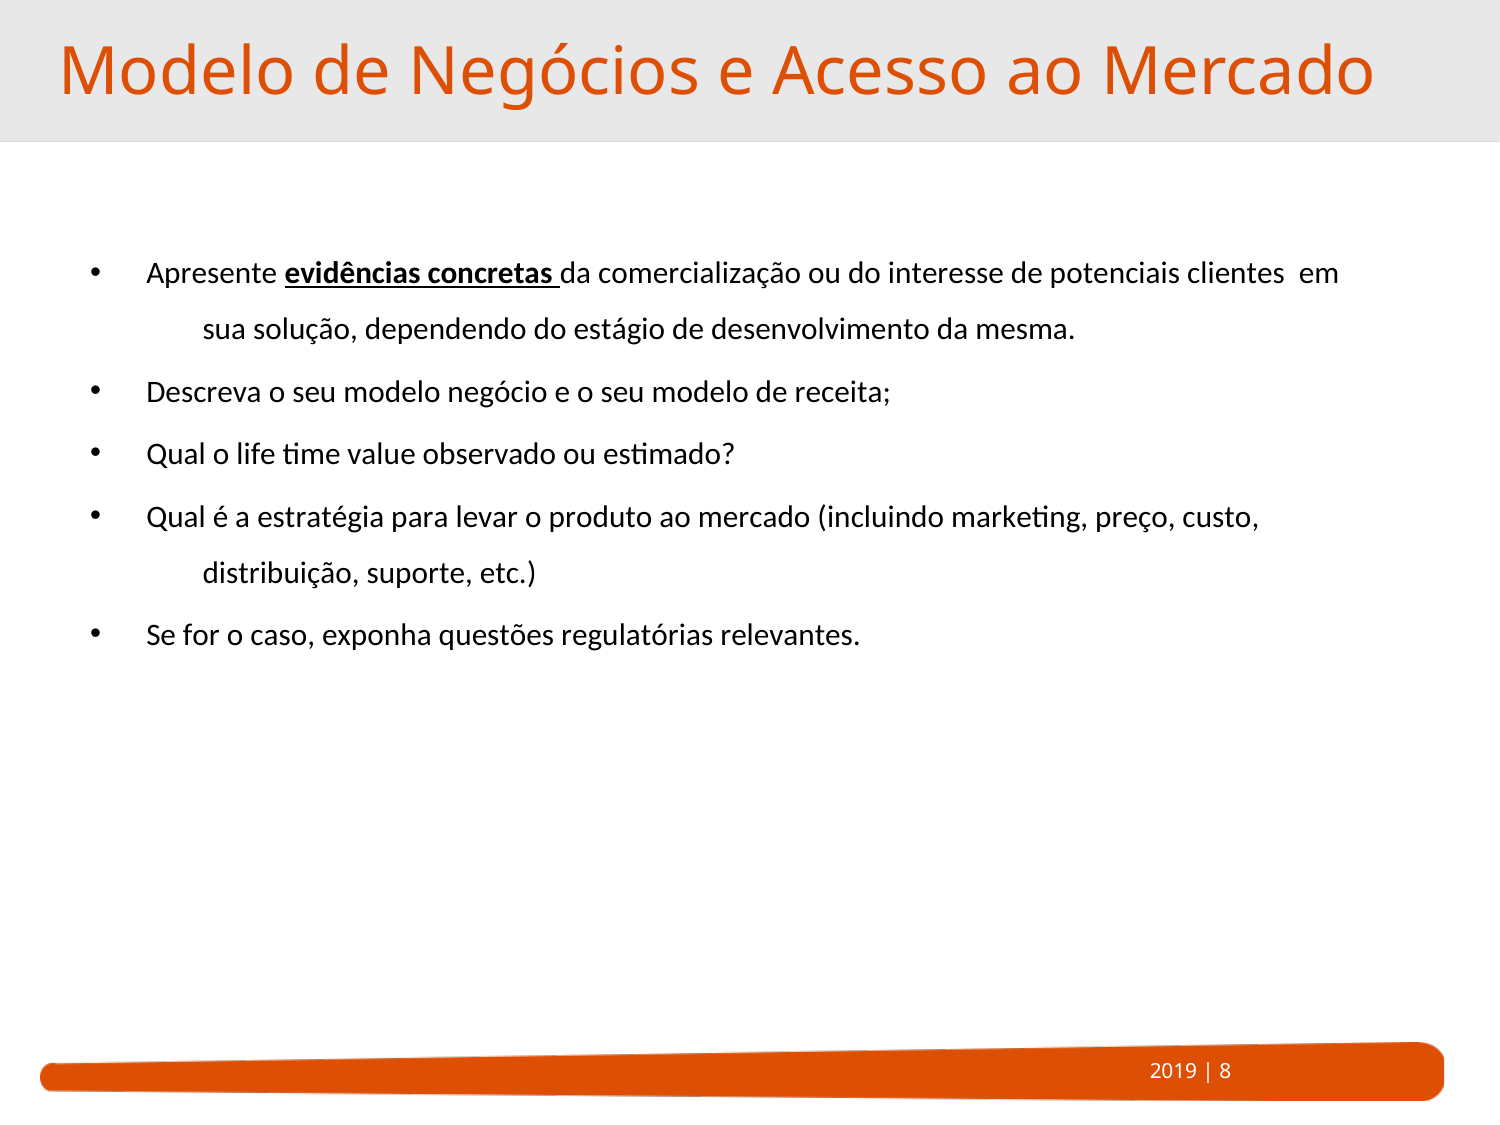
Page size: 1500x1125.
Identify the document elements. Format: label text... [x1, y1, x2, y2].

text_box Apresente evidências concretas da comercialização ou do interesse de potenciais clientes em sua solução, dependendo do estágio de desenvolvimento da mesma. Descreva o seu modelo negócio e o seu modelo de receita; Qual o life time value observado ou estimado? Qual é a estratégia para levar o produto ao mercado (incluindo marketing, preço, custo, distribuição, suporte, etc.) Se for o caso, exponha questões regulatórias relevantes. [75, 226, 1365, 1059]
text_box Modelo de Negócios e Acesso ao Mercado [58, 2, 1440, 148]
